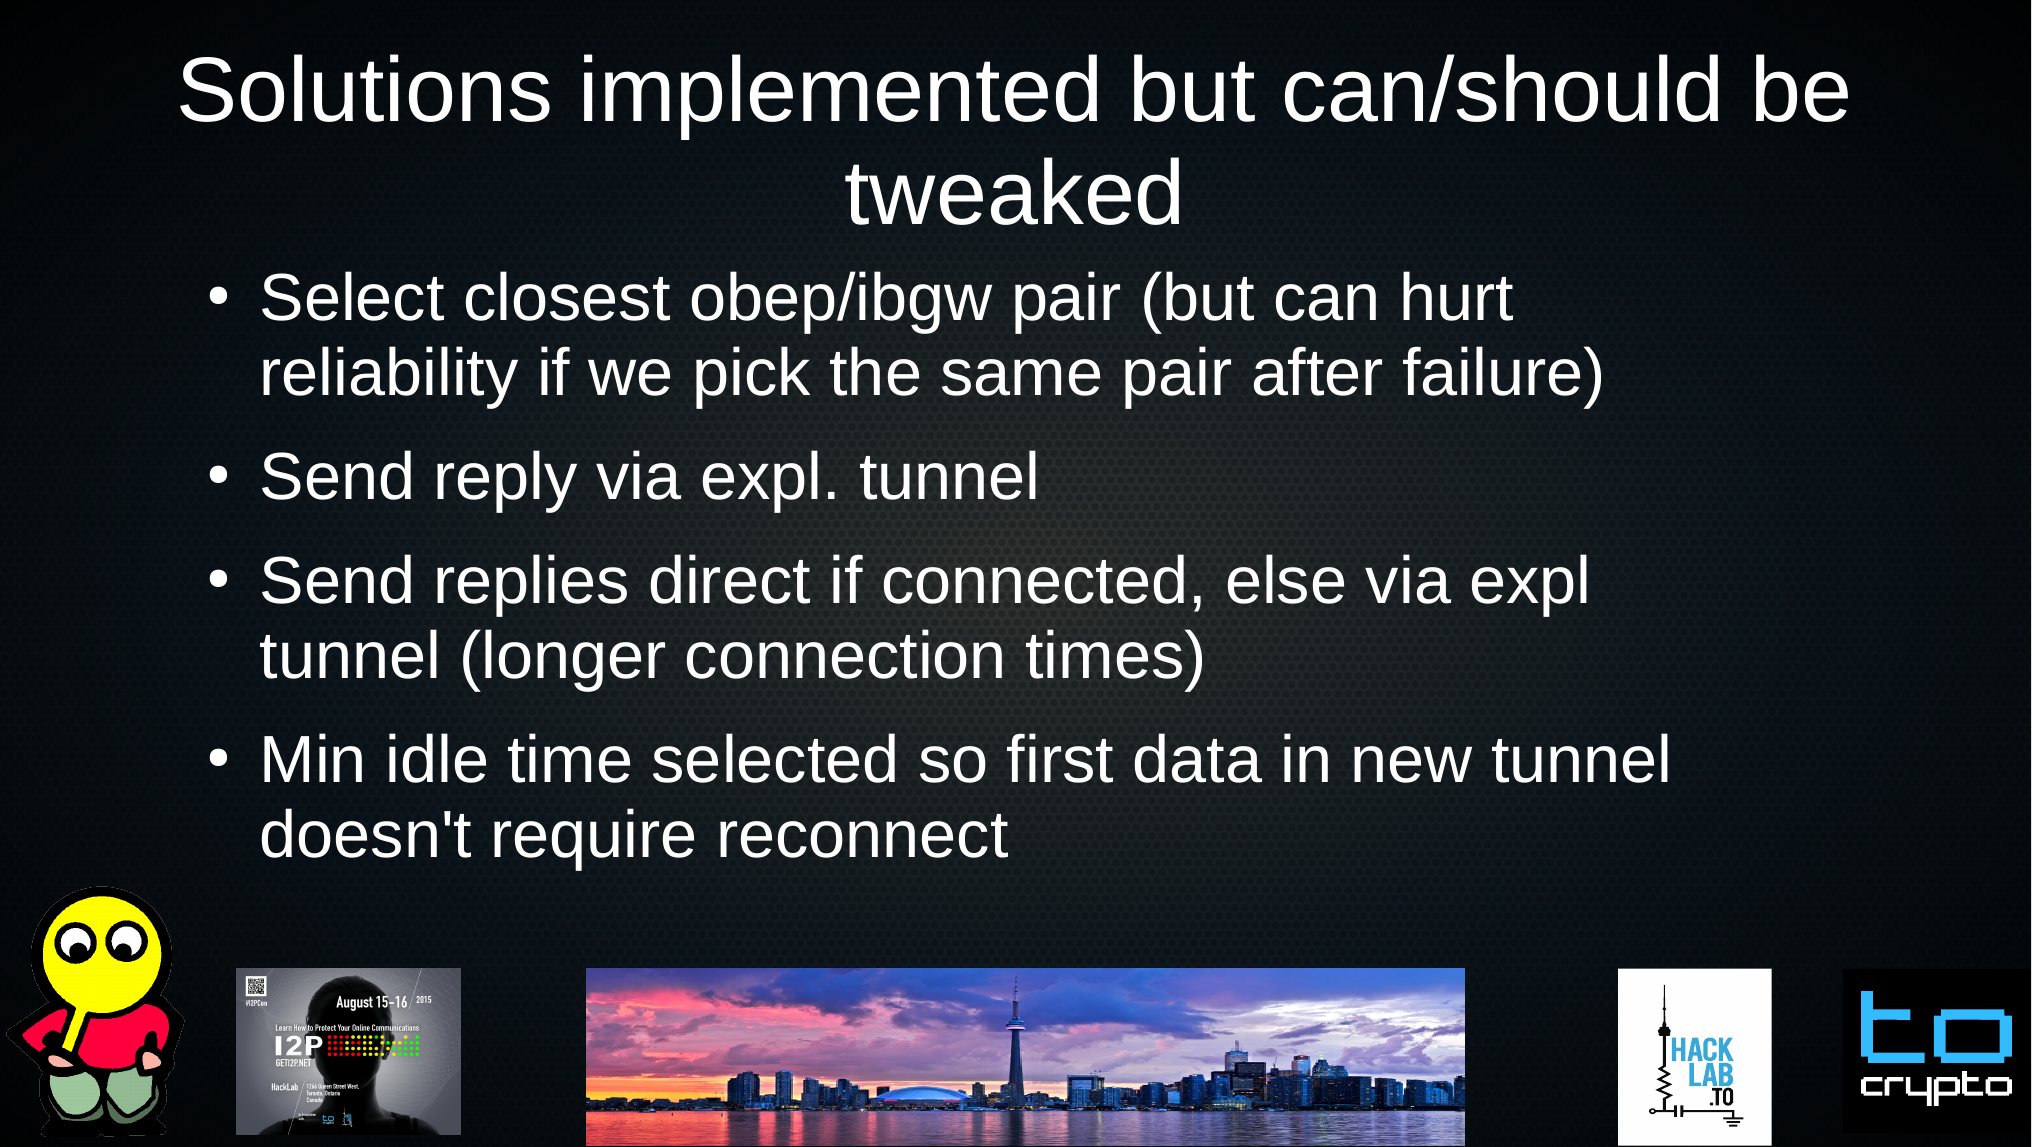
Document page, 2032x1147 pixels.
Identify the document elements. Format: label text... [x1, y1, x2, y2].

title Solutions implemented but can/should be tweaked [101, 38, 1930, 245]
picture [0, 0, 2032, 1147]
list Select closest obep/ibgw pair (but can hurt reliability if we pick the same pair after failure) Send reply via expl. tunnel Send replies direct if connected, else via expl tunnel (longer connection times) Min idle time selected so first data in new tunnel doesn't require reconnect [188, 259, 1777, 925]
